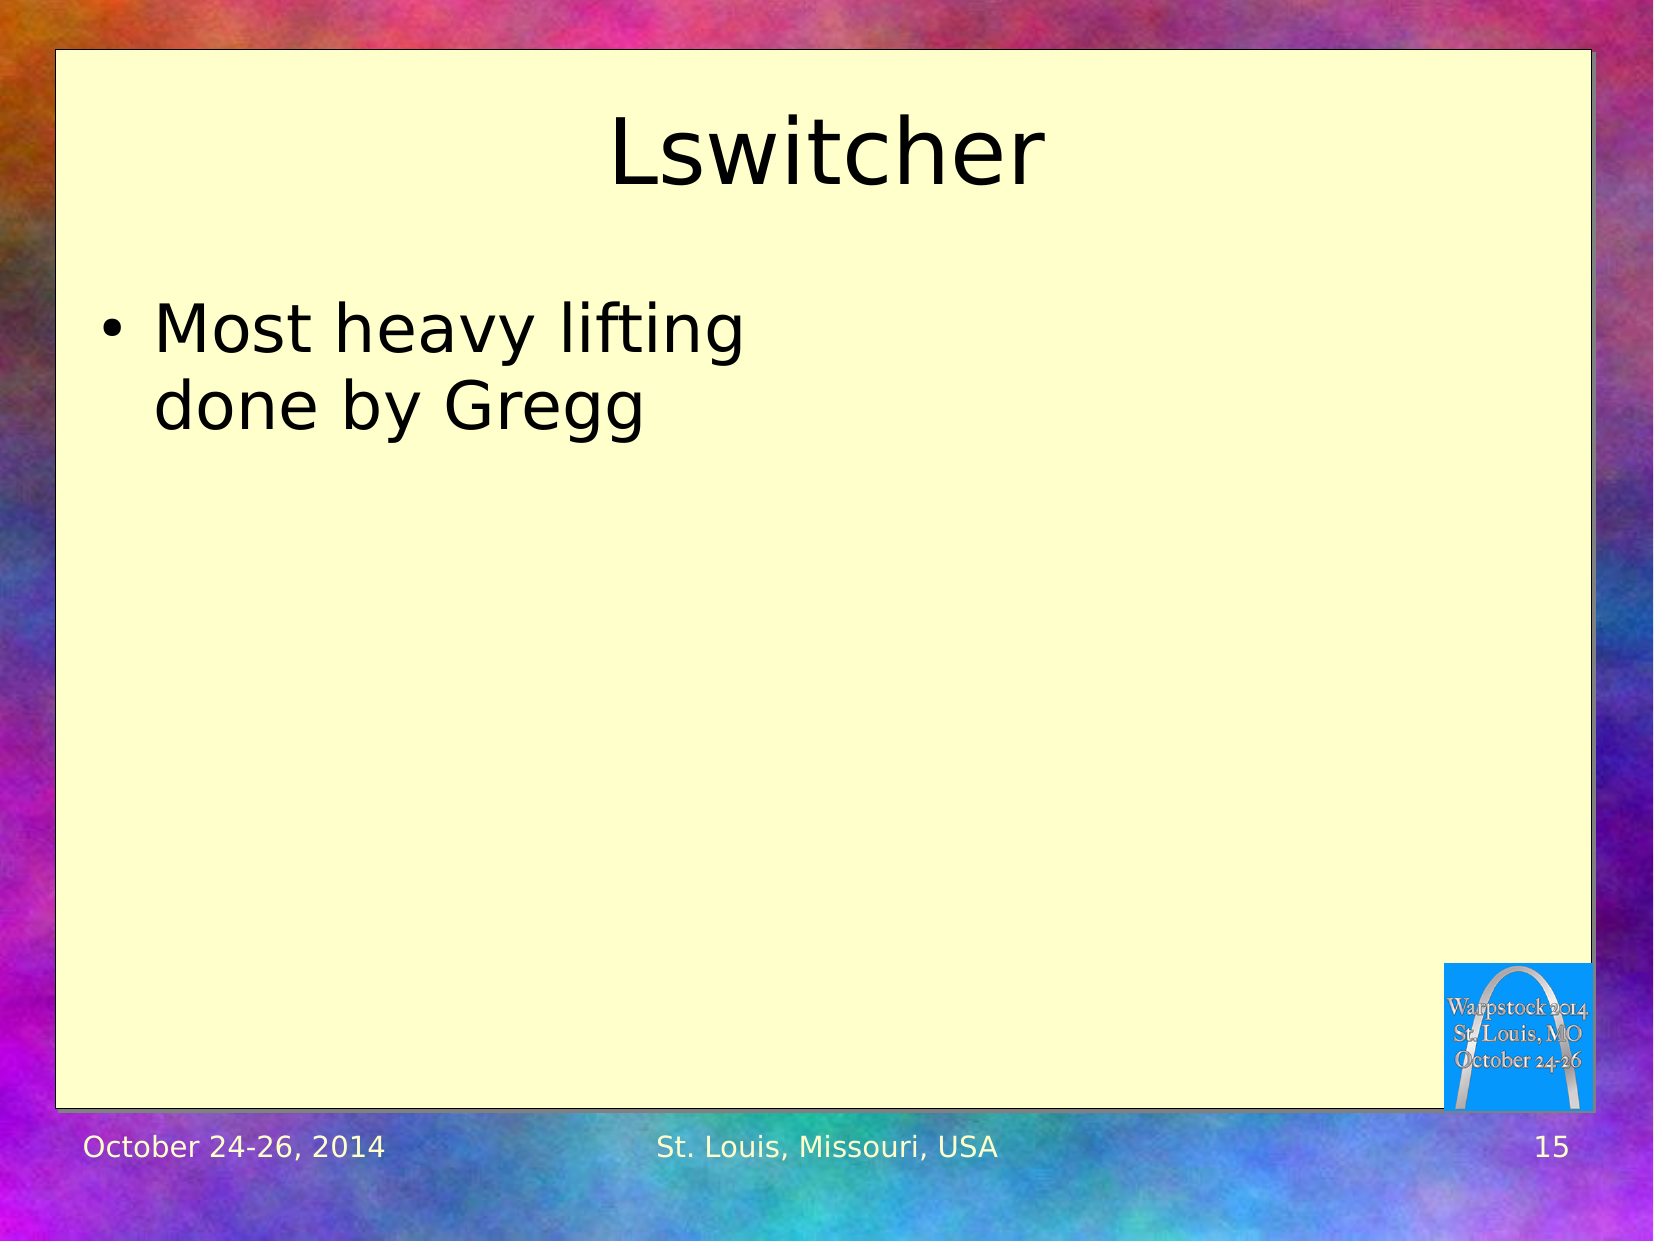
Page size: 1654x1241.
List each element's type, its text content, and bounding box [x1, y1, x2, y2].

list [844, 290, 1571, 1109]
picture [0, 0, 1654, 1241]
list Most heavy lifting done by Gregg [82, 290, 809, 1109]
title Lswitcher [82, 49, 1571, 257]
